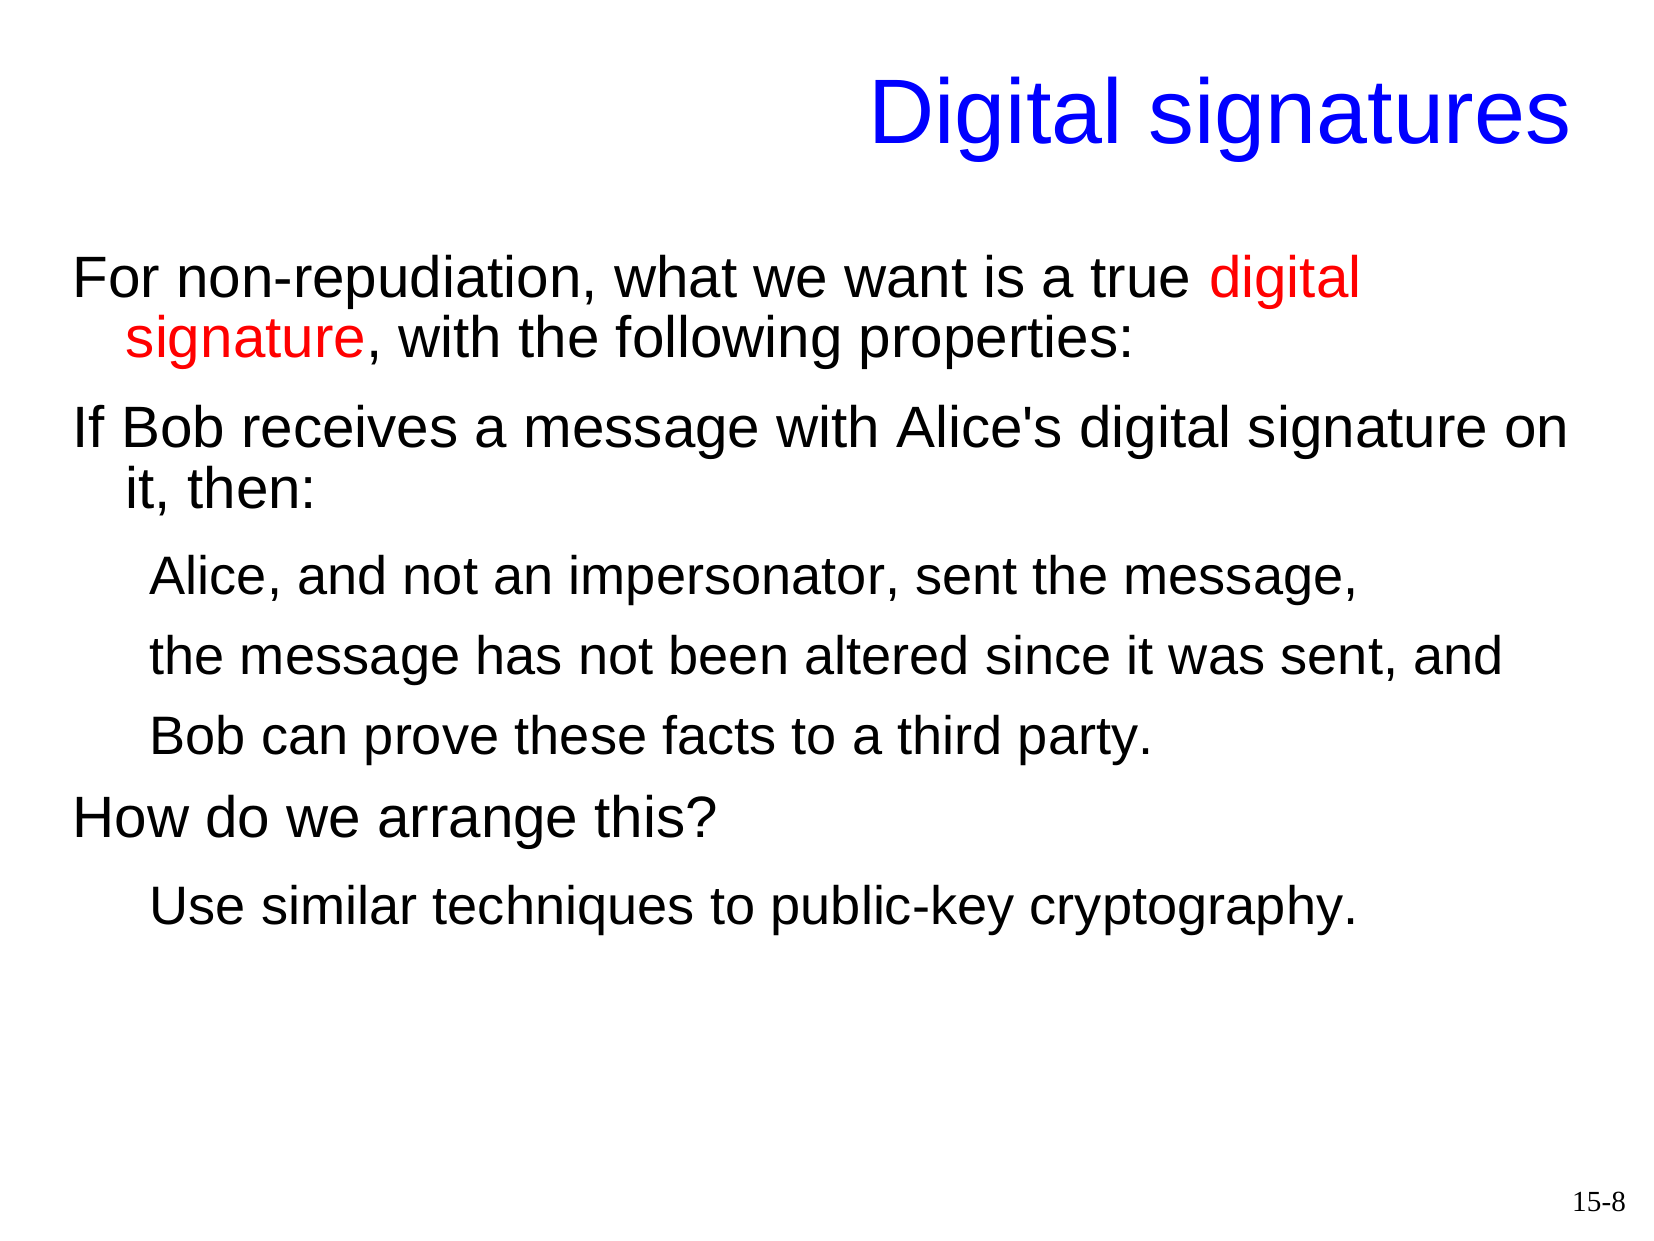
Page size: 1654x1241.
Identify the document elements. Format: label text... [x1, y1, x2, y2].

title Digital signatures [84, 11, 1573, 219]
list For non-repudiation, what we want is a true digital signature, with the following properties: If Bob receives a message with Alice's digital signature on it, then: Alice, and not an impersonator, sent the message, the message has not been altered since it was sent, and Bob can prove these facts to a third party. How do we arrange this? Use similar techniques to public-key cryptography. [55, 248, 1607, 1031]
